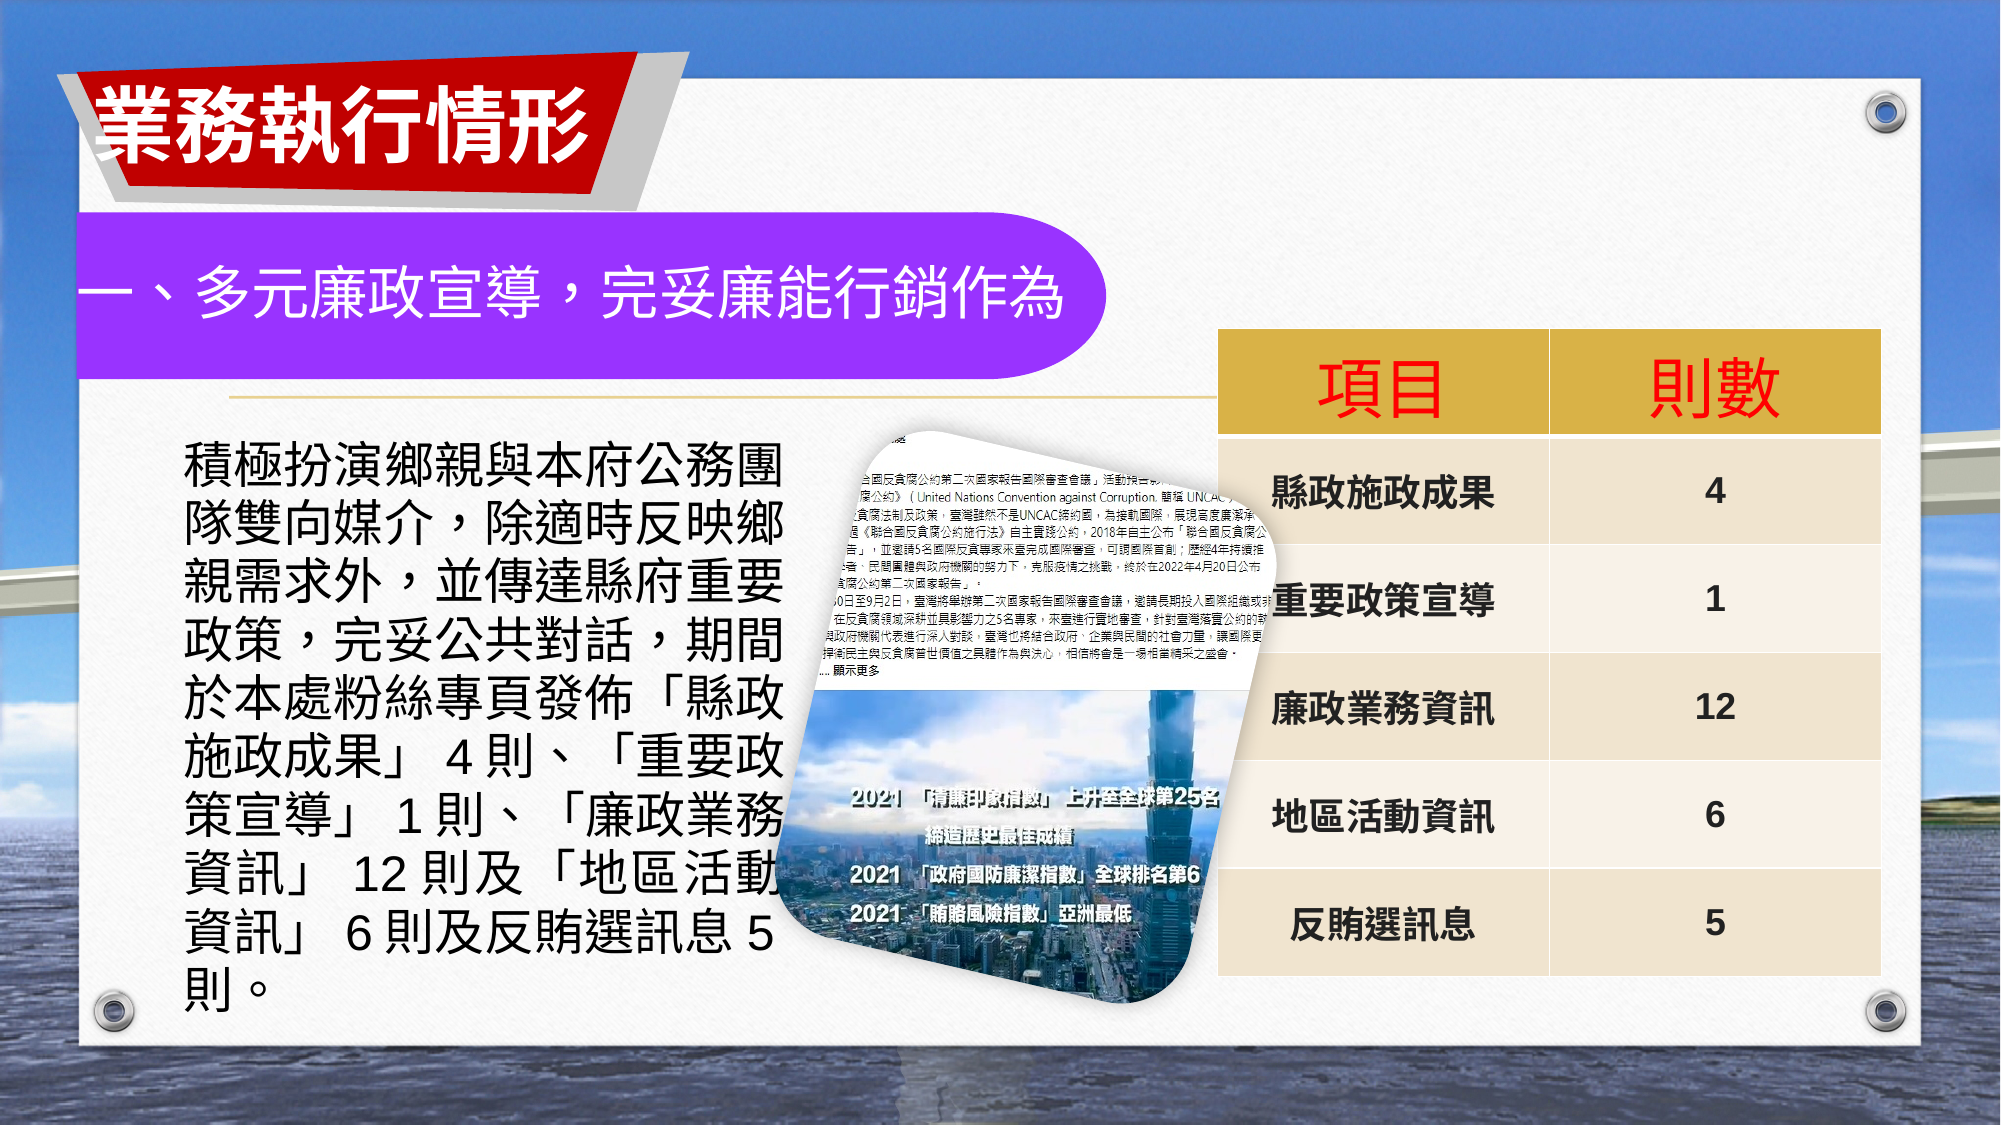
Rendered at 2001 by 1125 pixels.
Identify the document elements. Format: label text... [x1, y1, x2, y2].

text_box 一、多元廉政宣導，完妥廉能行銷作為 [76, 237, 1067, 346]
table_header 項目 [1218, 329, 1549, 434]
table_cell 12 [1550, 653, 1881, 760]
text_box 業務執行情形 [76, 51, 638, 194]
table_cell 5 [1550, 869, 1881, 976]
table_cell 4 [1550, 439, 1881, 544]
table_cell 6 [1550, 761, 1881, 867]
text_box [774, 431, 1277, 1004]
table_cell 1 [1550, 545, 1881, 652]
text_box 業務執行情形 [122, 107, 144, 114]
text_box 業務執行情形 [99, 122, 128, 130]
table_cell 重要政策宣導 [1259, 545, 1549, 652]
picture [0, 0, 2001, 1125]
table_cell 地區活動資訊 [1218, 761, 1549, 867]
text_box [56, 51, 1107, 380]
table_cell 反賄選訊息 [1218, 869, 1549, 976]
table_cell 縣政施政成果 [1218, 439, 1549, 544]
table_cell 廉政業務資訊 [1234, 653, 1549, 760]
table_header 則數 [1550, 329, 1881, 434]
text_box 積極扮演鄉親與本府公務團隊雙向媒介，除適時反映鄉親需求外，並傳達縣府重要政策，完妥公共對話，期間於本處粉絲專頁發佈「縣政施政成果」4則、「重要政策宣導」1則、「廉政業務資訊」12則及「地區活動資訊」6則及反賄選訊息5則。 [168, 427, 801, 1026]
